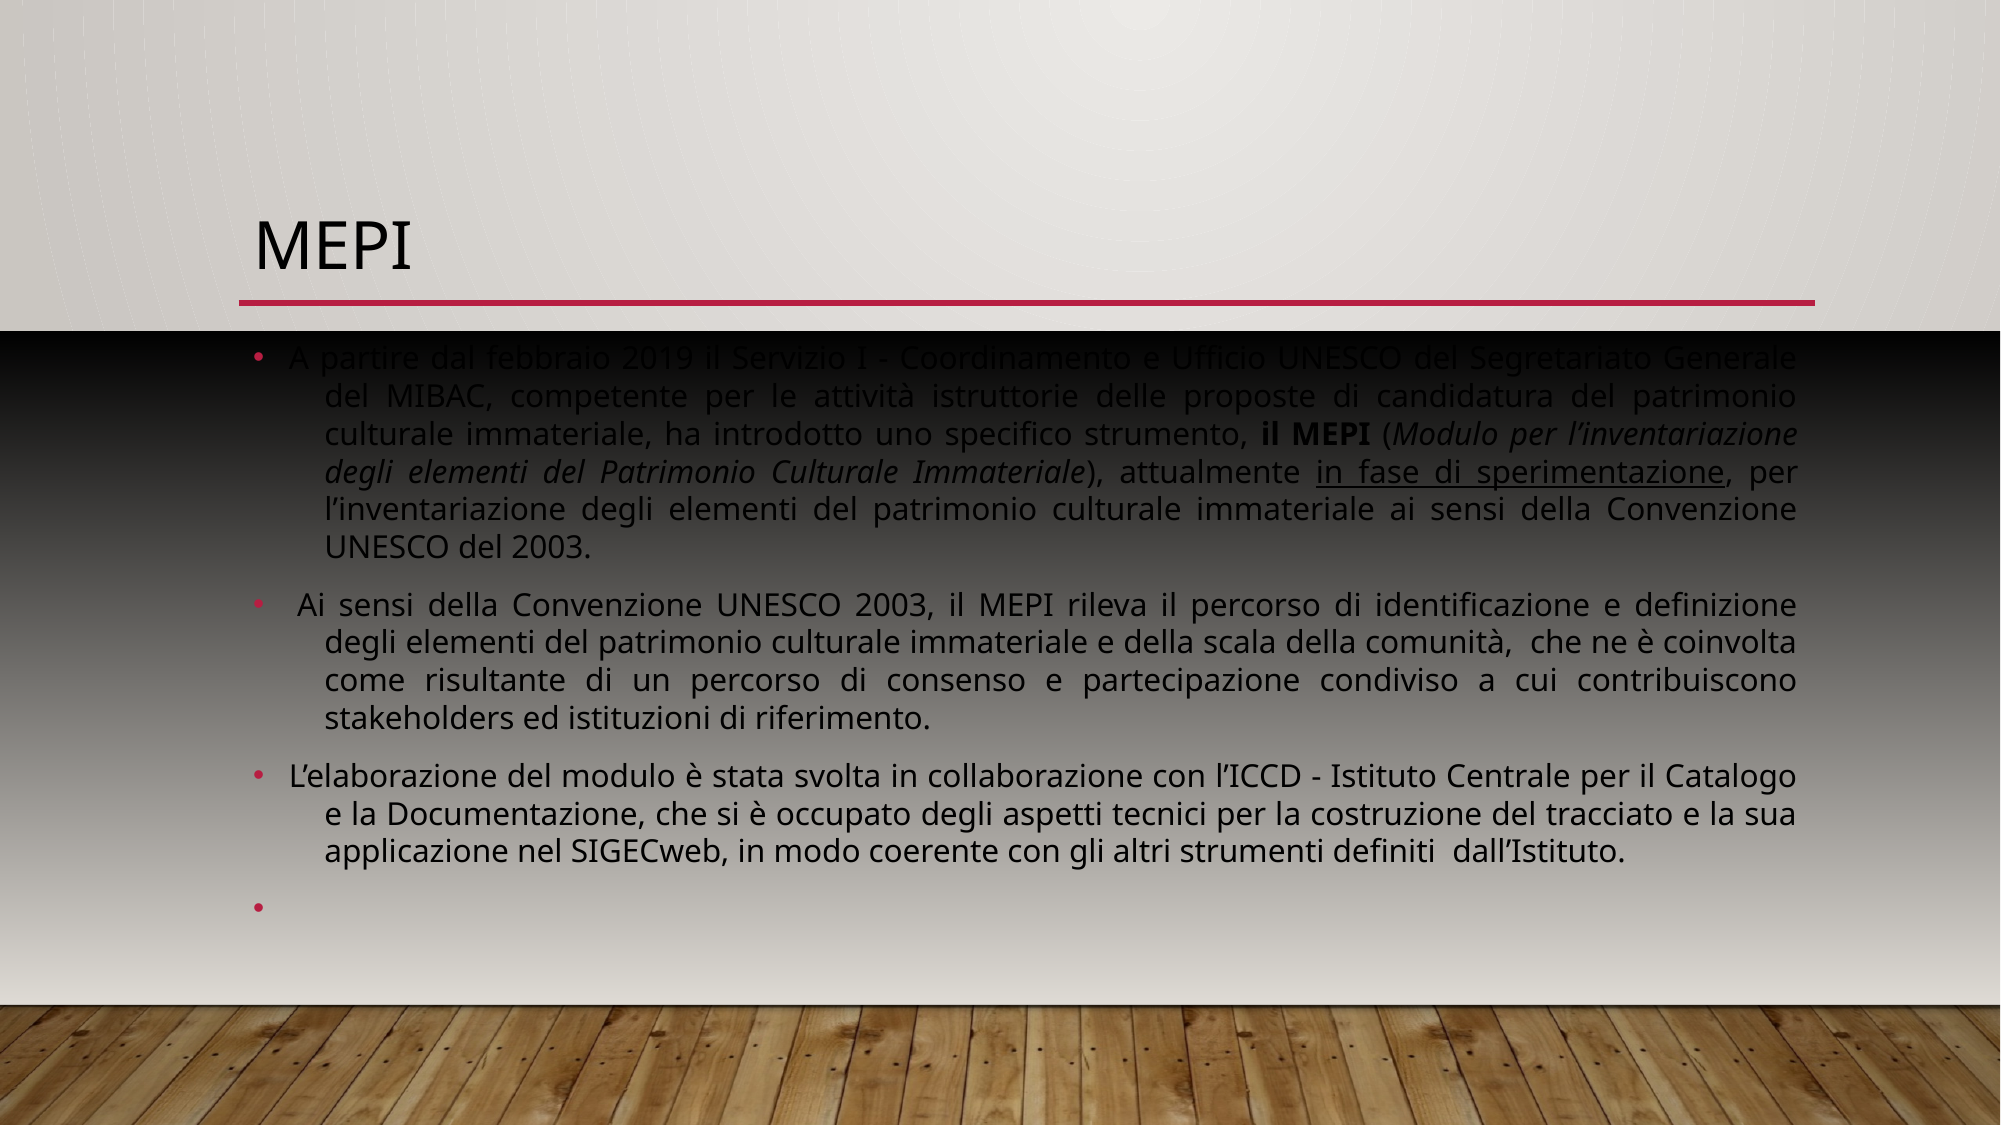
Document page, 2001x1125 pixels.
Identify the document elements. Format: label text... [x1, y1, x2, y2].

title MEPI [238, 131, 1814, 305]
list A partire dal febbraio 2019 il Servizio I - Coordinamento e Ufficio UNESCO del Segretariato Generale del MIBAC, competente per le attività istruttorie delle proposte di candidatura del patrimonio culturale immateriale, ha introdotto uno specifico strumento, il MEPI (Modulo per l’inventariazione degli elementi del Patrimonio Culturale Immateriale), attualmente in fase di sperimentazione, per l’inventariazione degli elementi del patrimonio culturale immateriale ai sensi della Convenzione UNESCO del 2003. Ai sensi della Convenzione UNESCO 2003, il MEPI rileva il percorso di identificazione e definizione degli elementi del patrimonio culturale immateriale e della scala della comunità, che ne è coinvolta come risultante di un percorso di consenso e partecipazione condiviso a cui contribuiscono stakeholders ed istituzioni di riferimento. L’elaborazione del modulo è stata svolta in collaborazione con l’ICCD - Istituto Centrale per il Catalogo e la Documentazione, che si è occupato degli aspetti tecnici per la costruzione del tracciato e la sua applicazione nel SIGECweb, in modo coerente con gli altri strumenti definiti dall’Istituto. [238, 330, 1814, 897]
